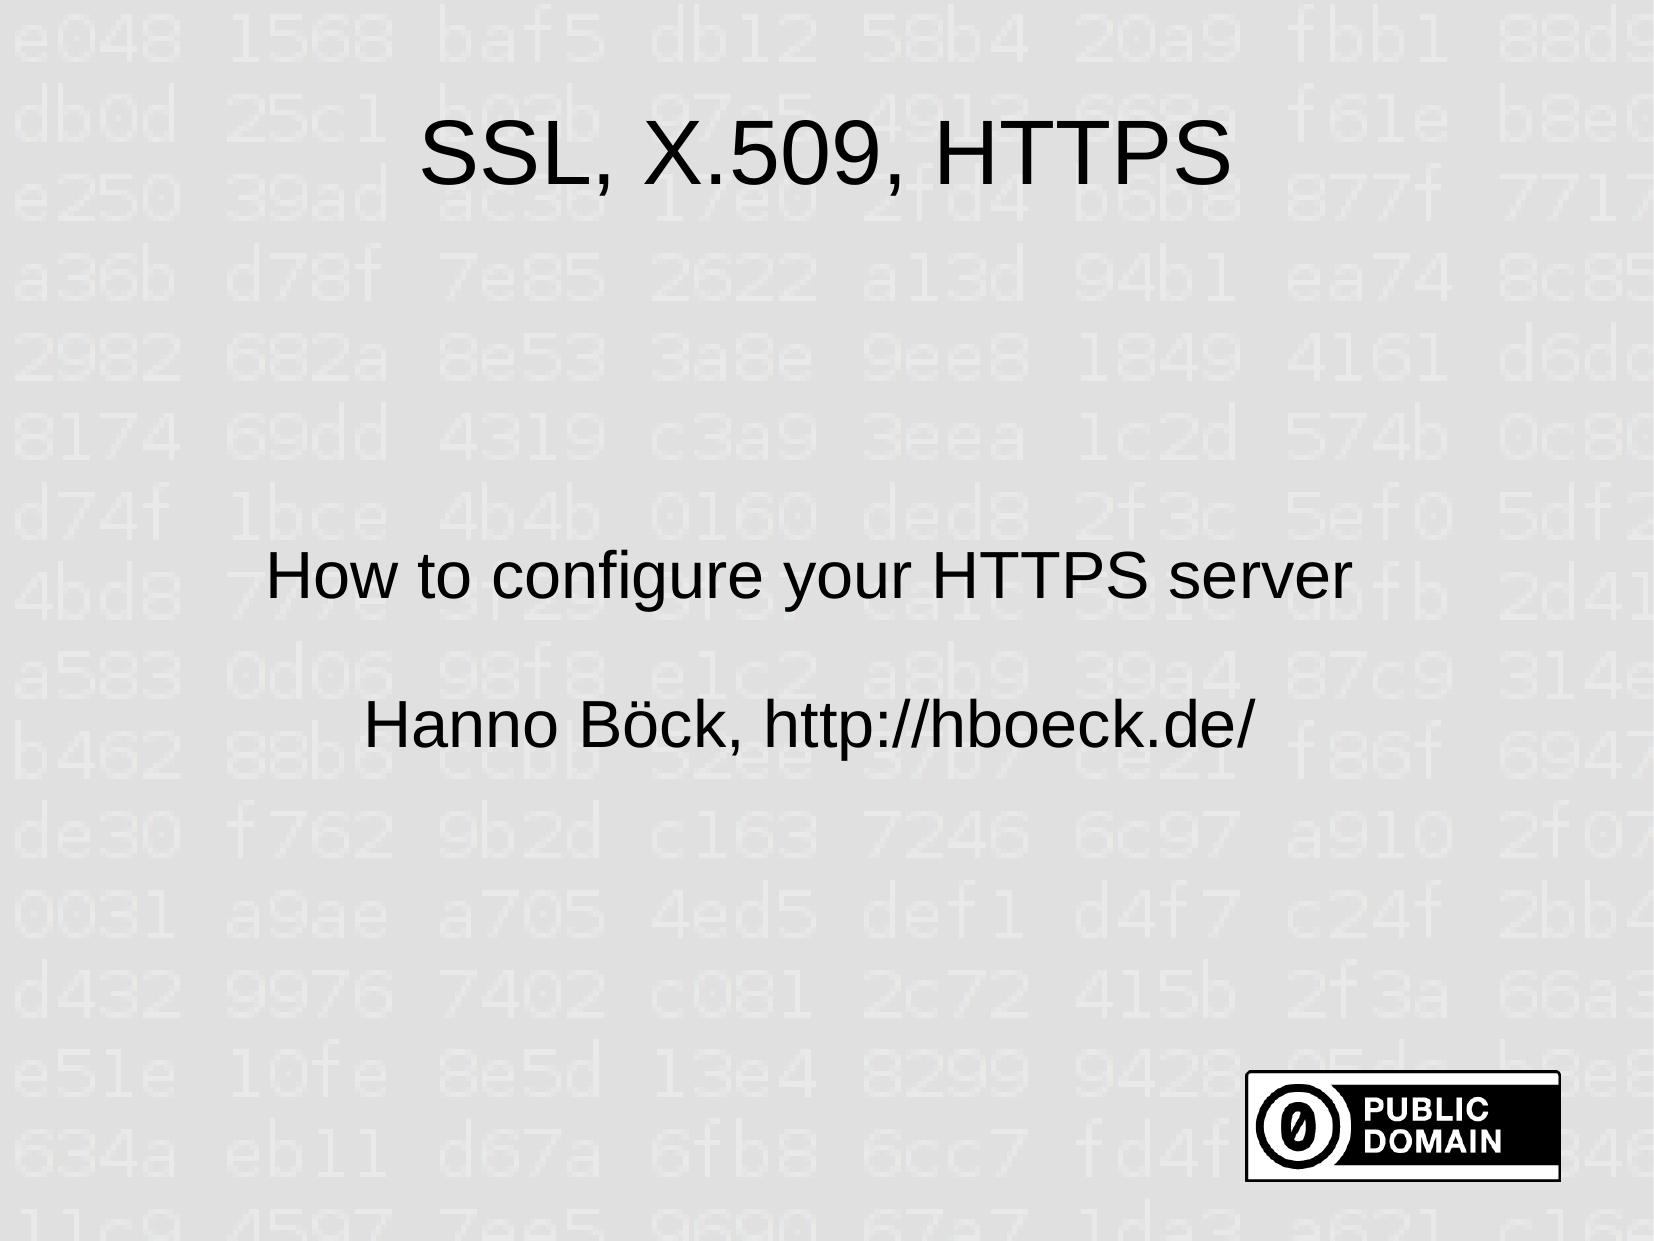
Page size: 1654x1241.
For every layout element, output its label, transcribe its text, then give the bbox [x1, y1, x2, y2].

picture [0, 0, 1654, 1241]
title SSL, X.509, HTTPS [82, 49, 1571, 257]
subtitle How to configure your HTTPS server Hanno Böck, http://hboeck.de/ [82, 290, 1538, 1010]
